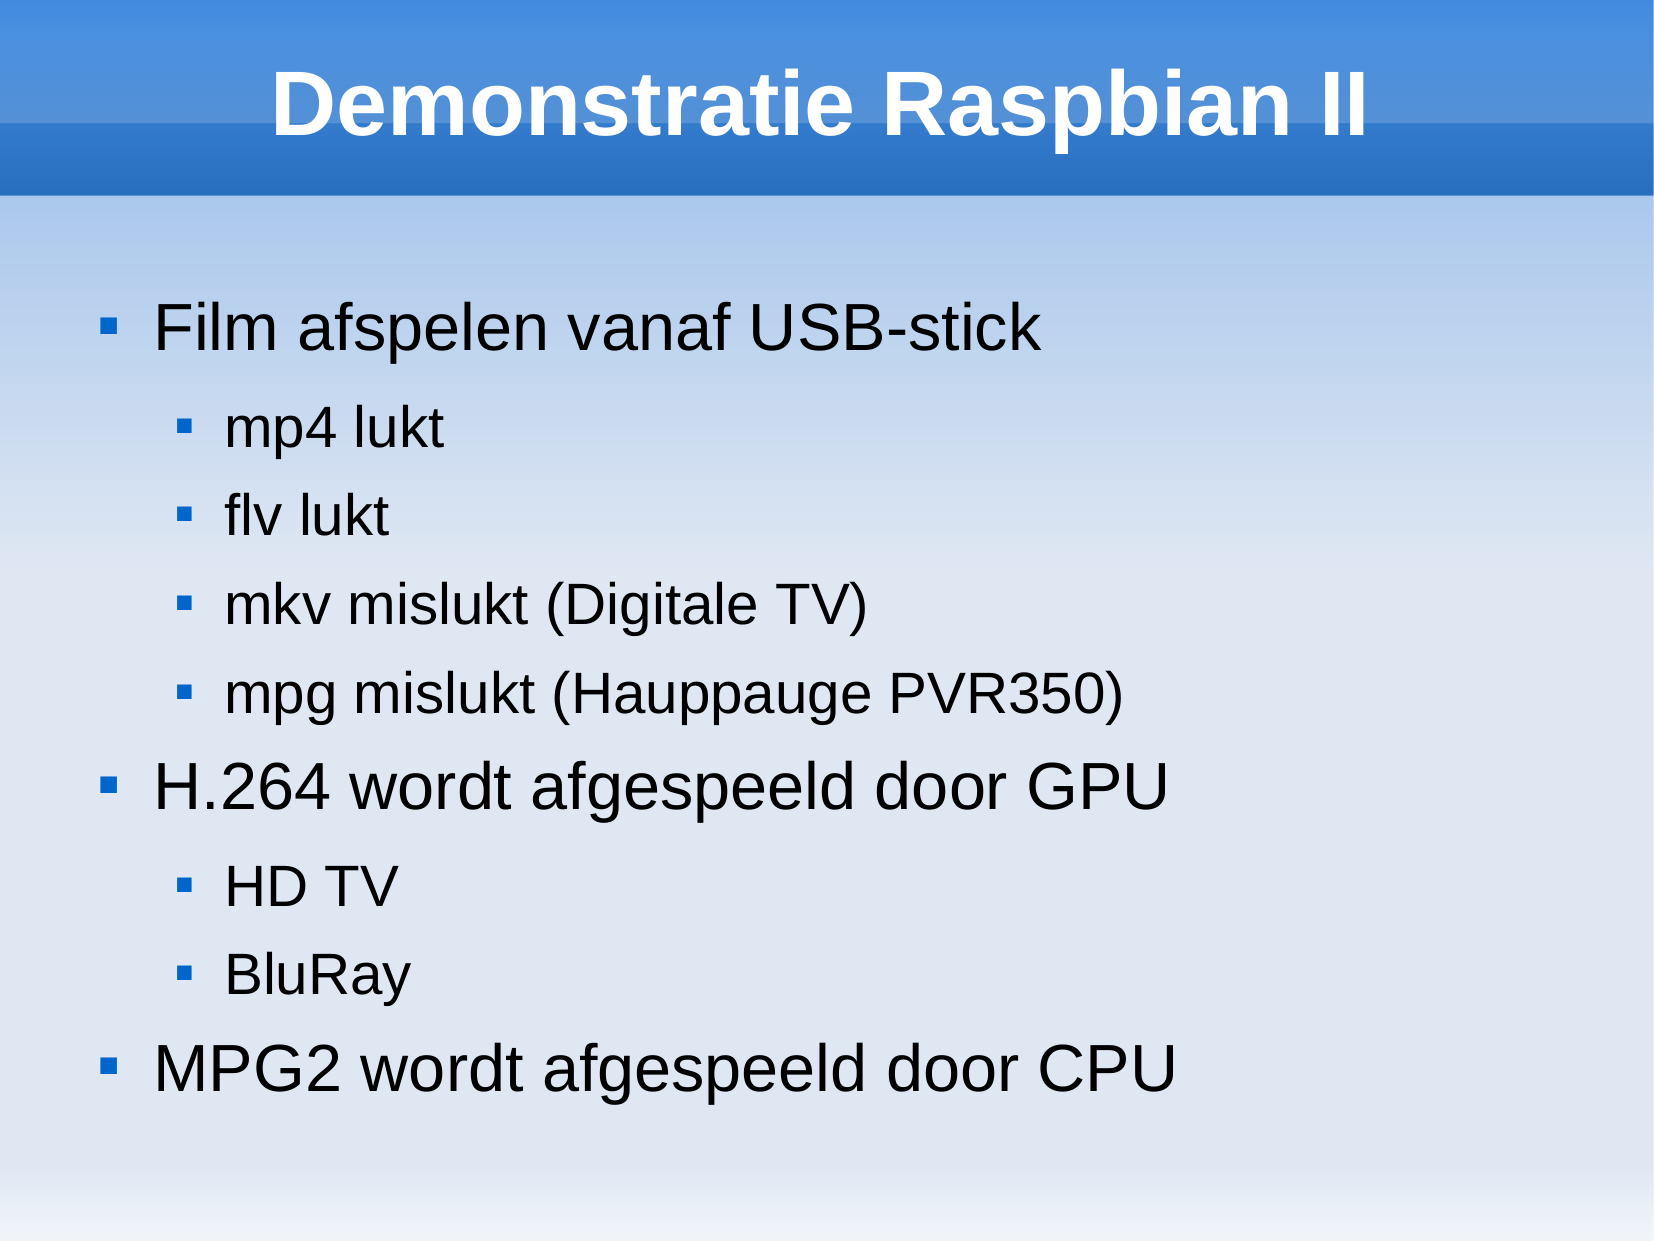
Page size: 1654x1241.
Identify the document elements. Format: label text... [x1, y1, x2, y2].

title Demonstratie Raspbian II [76, 0, 1565, 208]
picture [0, 0, 1654, 1241]
list Film afspelen vanaf USB-stick mp4 lukt flv lukt mkv mislukt (Digitale TV) mpg mislukt (Hauppauge PVR350) H.264 wordt afgespeeld door GPU HD TV BluRay MPG2 wordt afgespeeld door CPU [82, 290, 1571, 1109]
